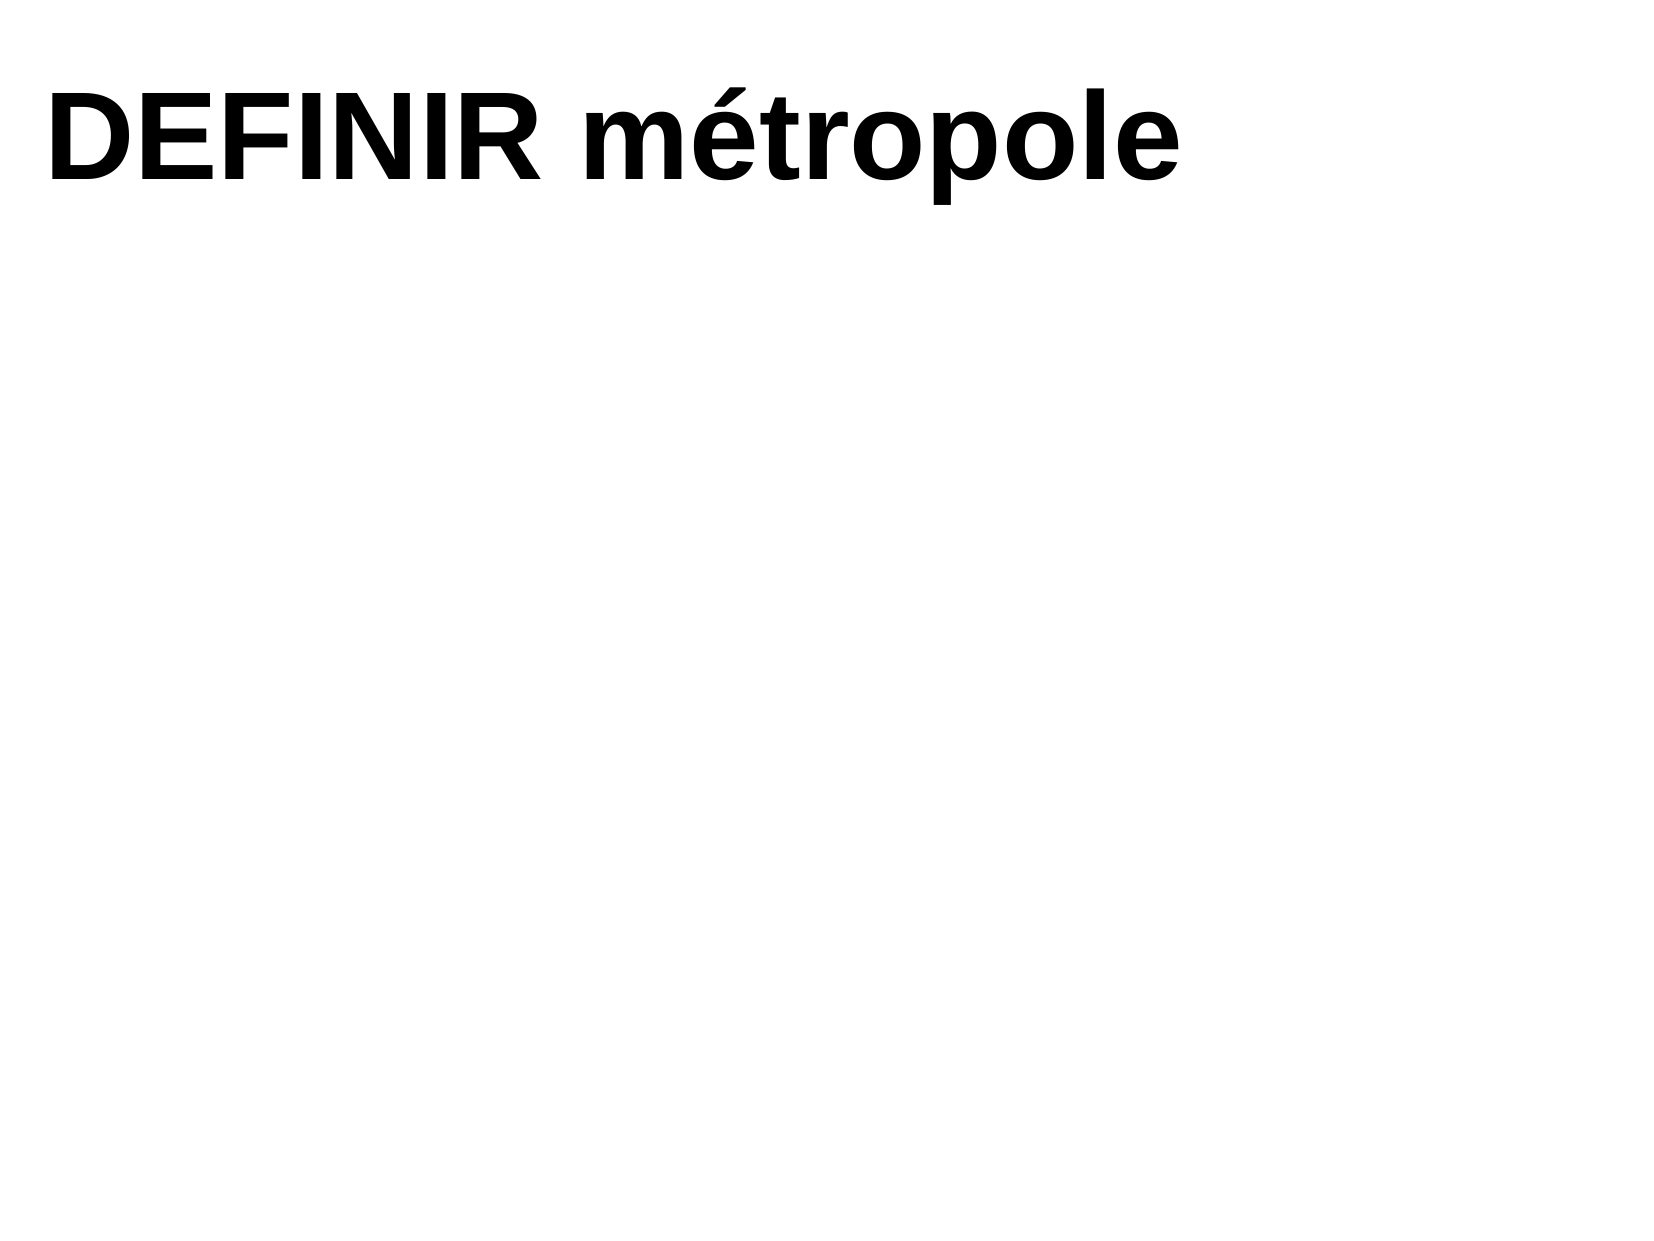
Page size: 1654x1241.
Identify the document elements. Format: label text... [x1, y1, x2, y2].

text_box DEFINIR métropole [29, 59, 1595, 1171]
